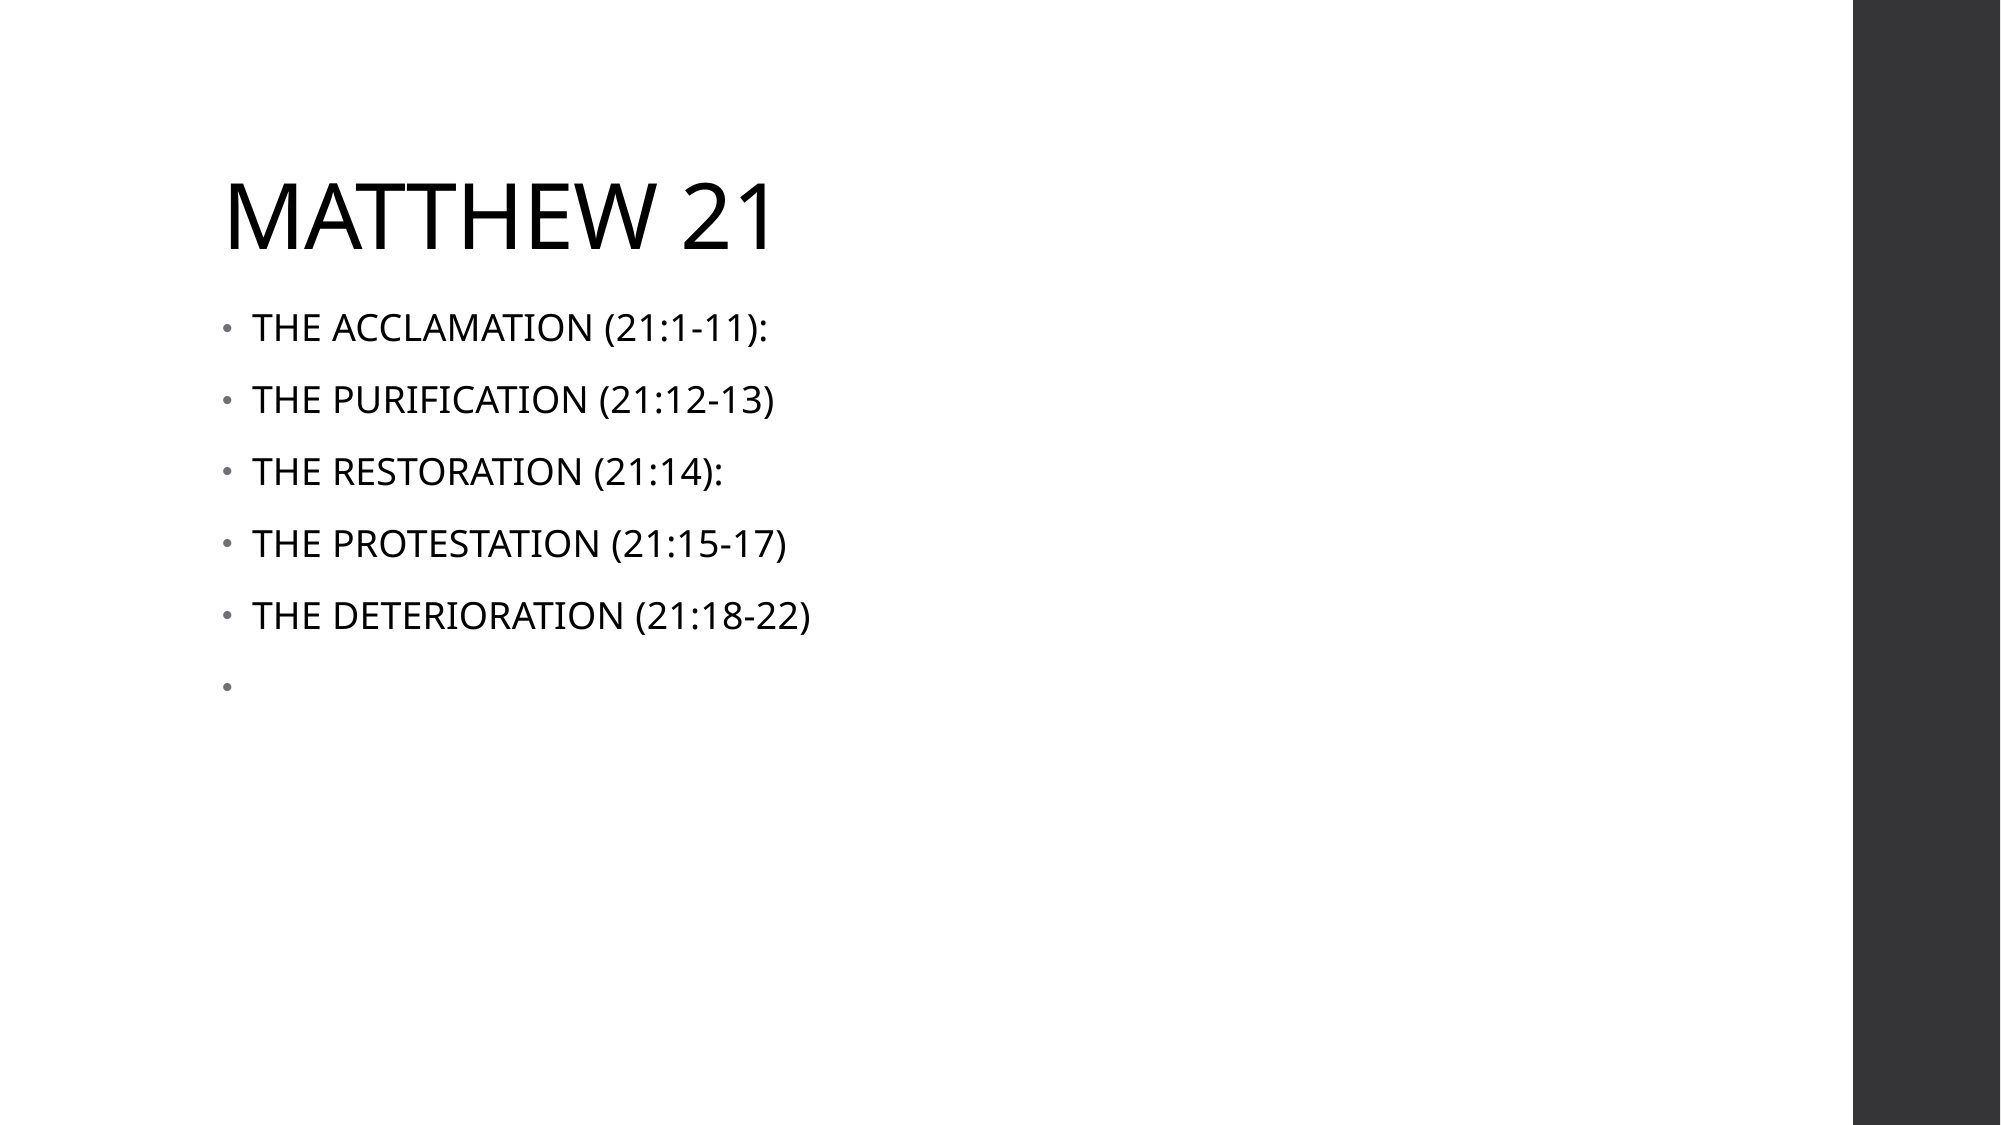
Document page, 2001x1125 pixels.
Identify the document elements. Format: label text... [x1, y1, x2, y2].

list THE ACCLAMATION (21:1-11): THE PURIFICATION (21:12-13) THE RESTORATION (21:14): THE PROTESTATION (21:15-17) THE DETERIORATION (21:18-22) [206, 299, 1617, 1014]
title MATTHEW 21 [206, 60, 1797, 278]
